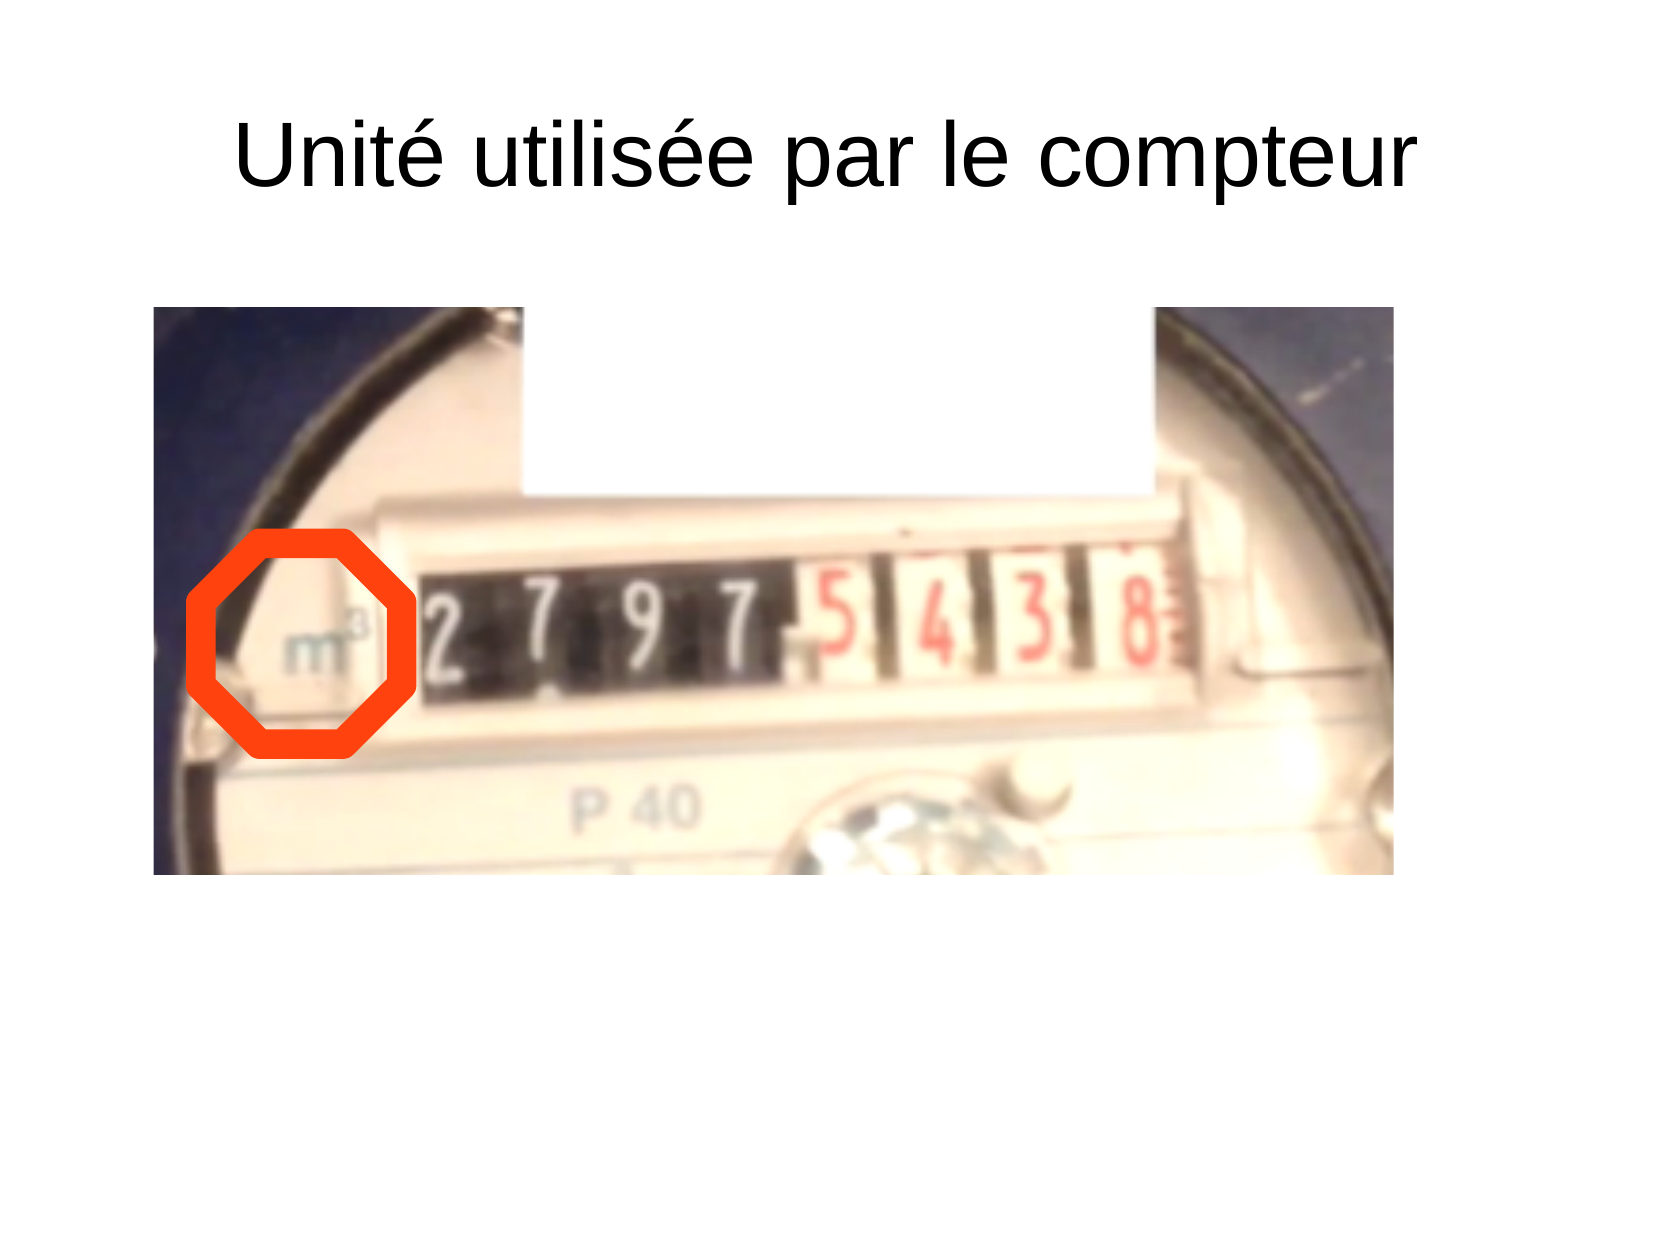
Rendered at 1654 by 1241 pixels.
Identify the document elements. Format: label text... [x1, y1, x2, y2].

picture [153, 307, 1394, 875]
title Unité utilisée par le compteur [82, 49, 1571, 257]
